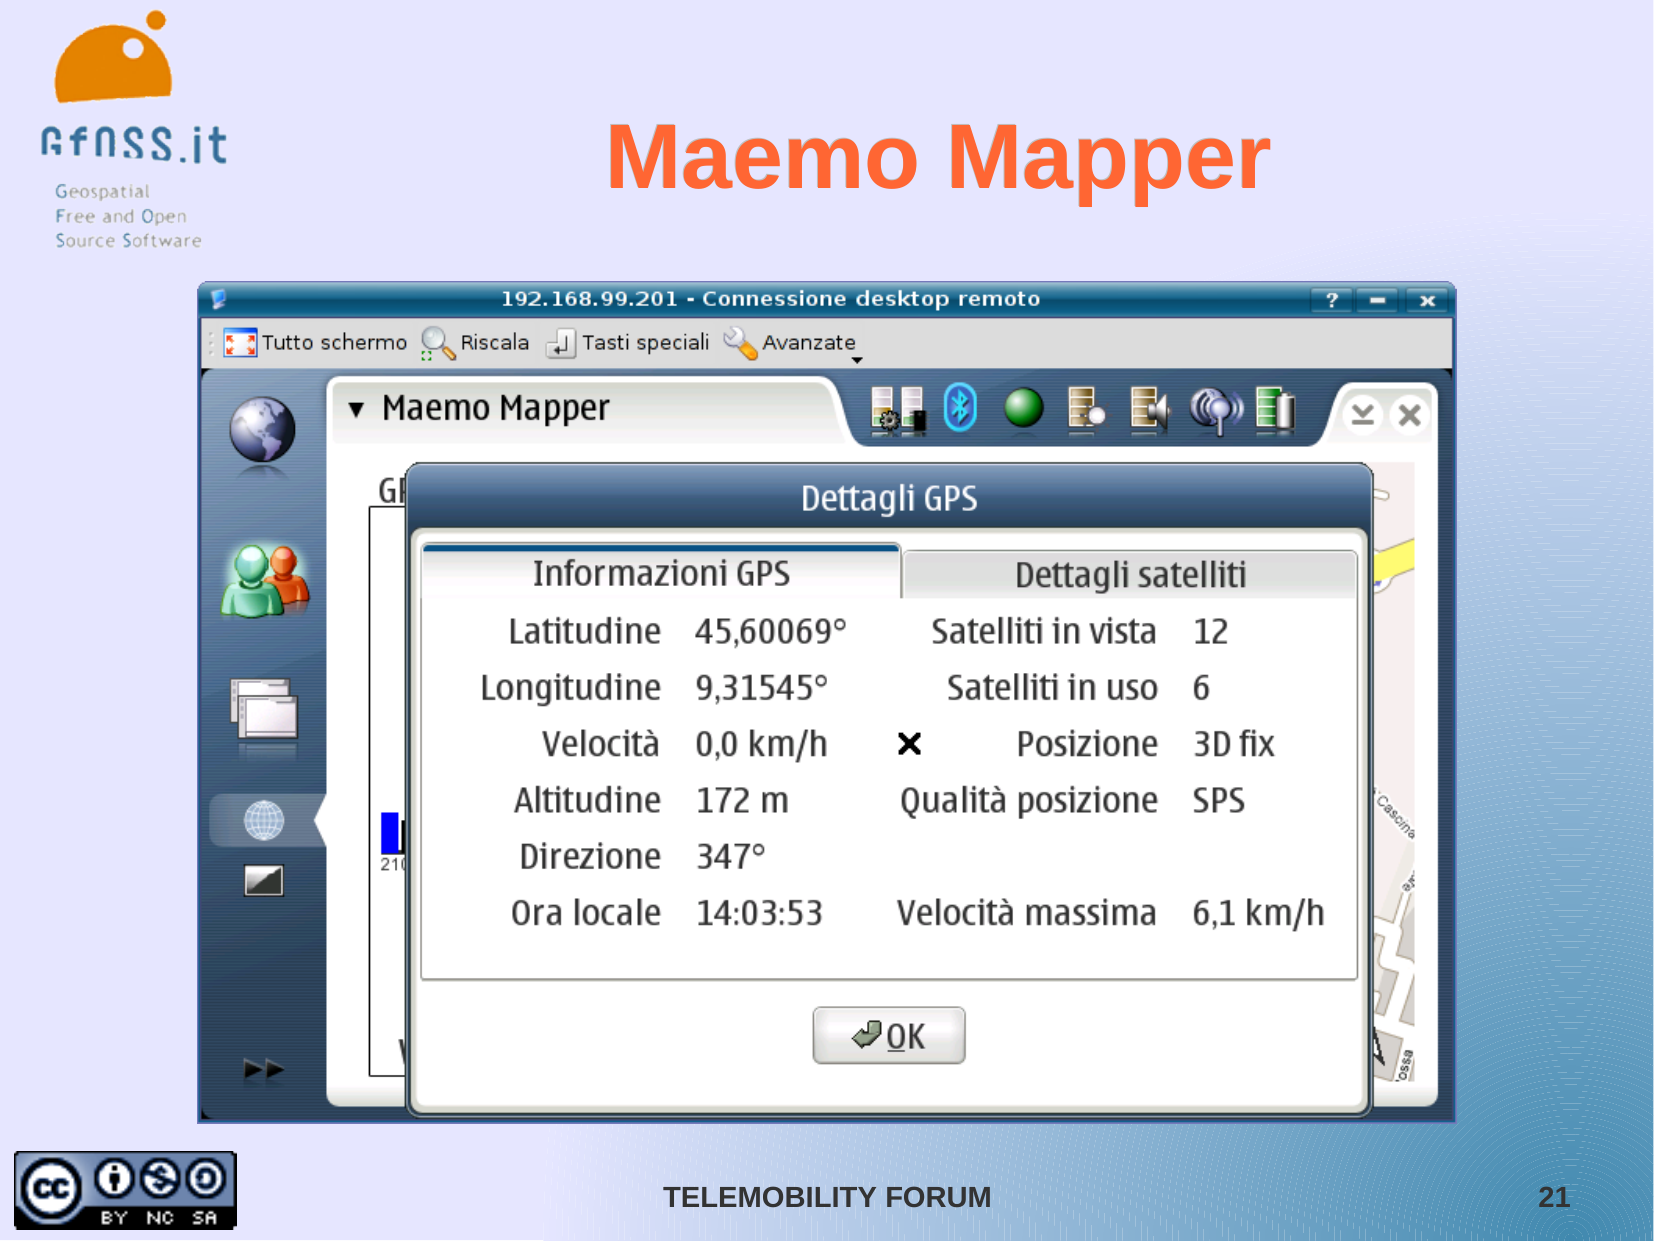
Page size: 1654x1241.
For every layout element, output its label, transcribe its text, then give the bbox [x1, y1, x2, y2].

picture [0, 1, 254, 266]
title Maemo Mapper [289, 60, 1589, 253]
picture [197, 281, 1457, 1124]
picture [14, 1151, 237, 1230]
